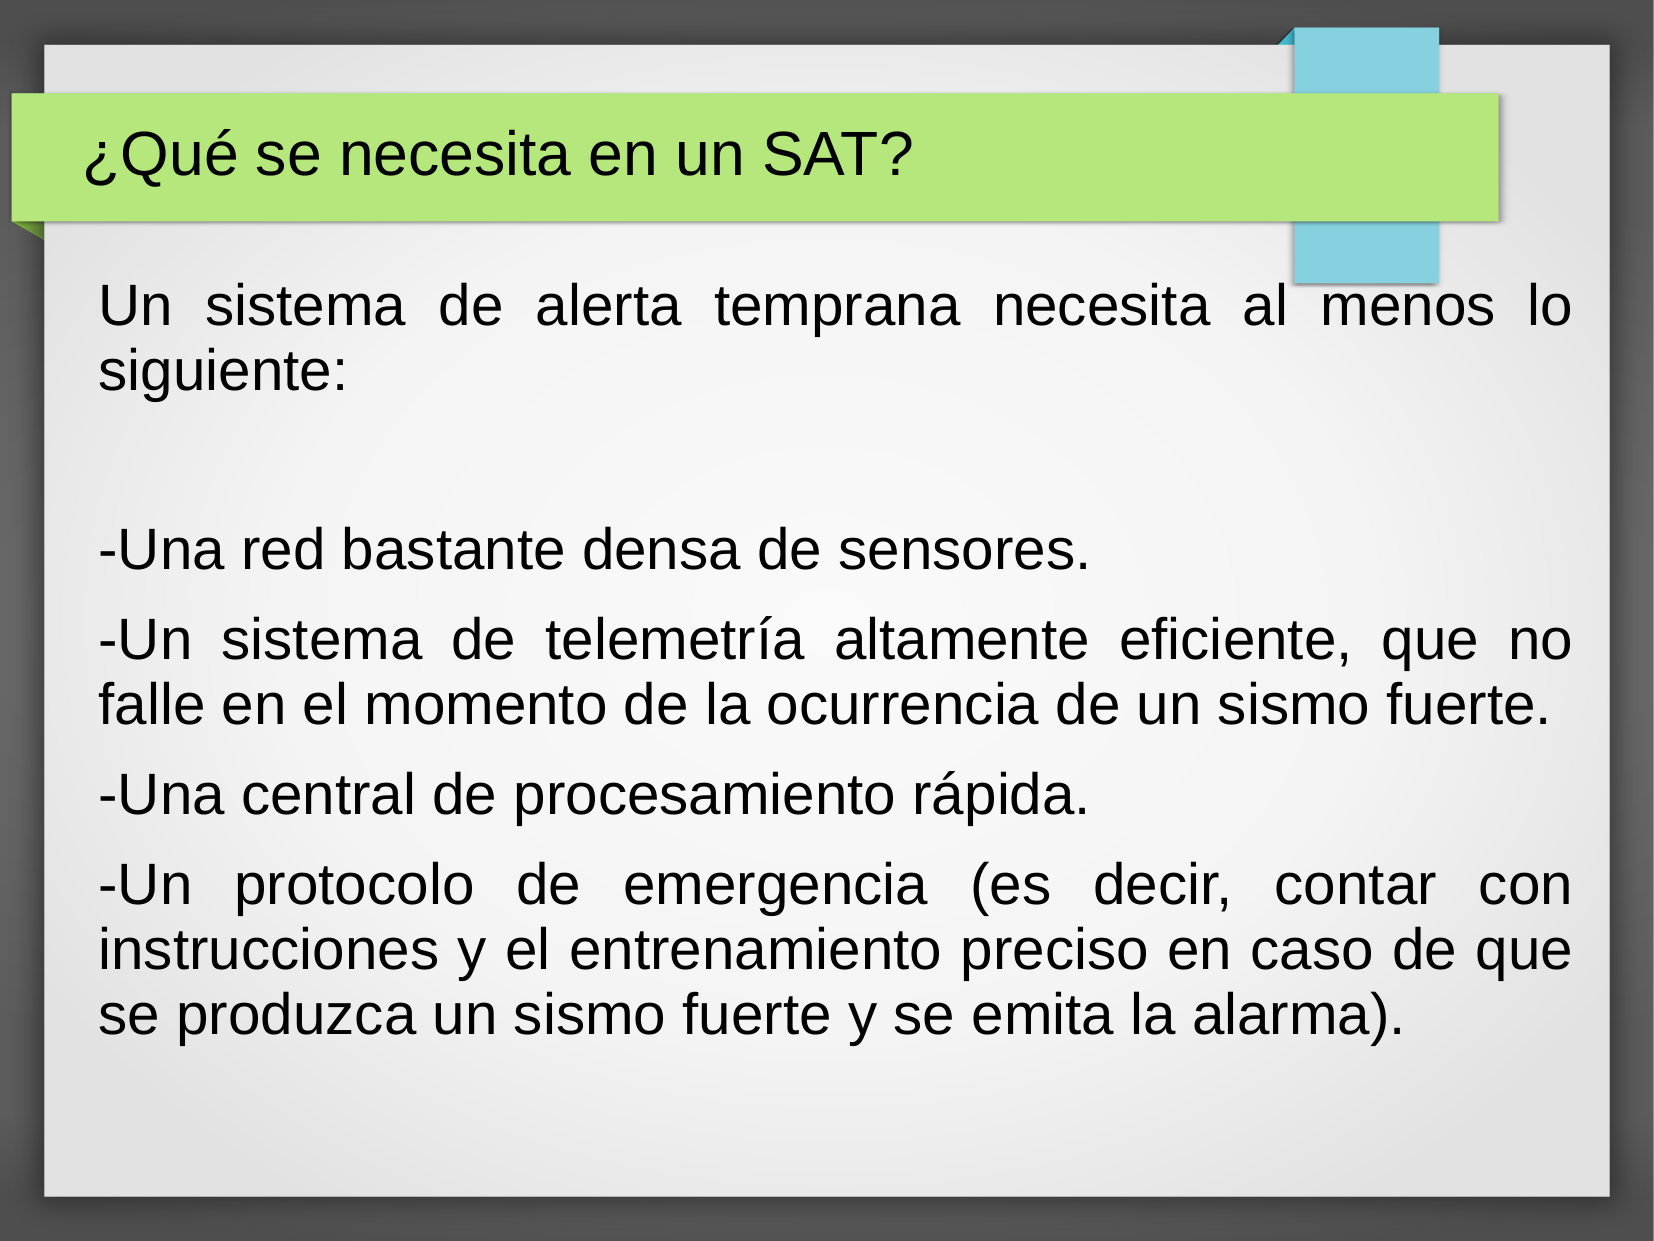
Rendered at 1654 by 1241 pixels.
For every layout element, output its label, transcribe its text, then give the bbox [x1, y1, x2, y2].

text_box Un sistema de alerta temprana necesita al menos lo siguiente: -Una red bastante densa de sensores. -Un sistema de telemetría altamente eficiente, que no falle en el momento de la ocurrencia de un sismo fuerte. -Una central de procesamiento rápida. -Un protocolo de emergencia (es decir, contar con instrucciones y el entrenamiento preciso en caso de que se produzca un sismo fuerte y se emita la alarma). [83, 265, 1591, 1105]
picture [0, 0, 1654, 1241]
title ¿Qué se necesita en un SAT? [82, 94, 1264, 213]
